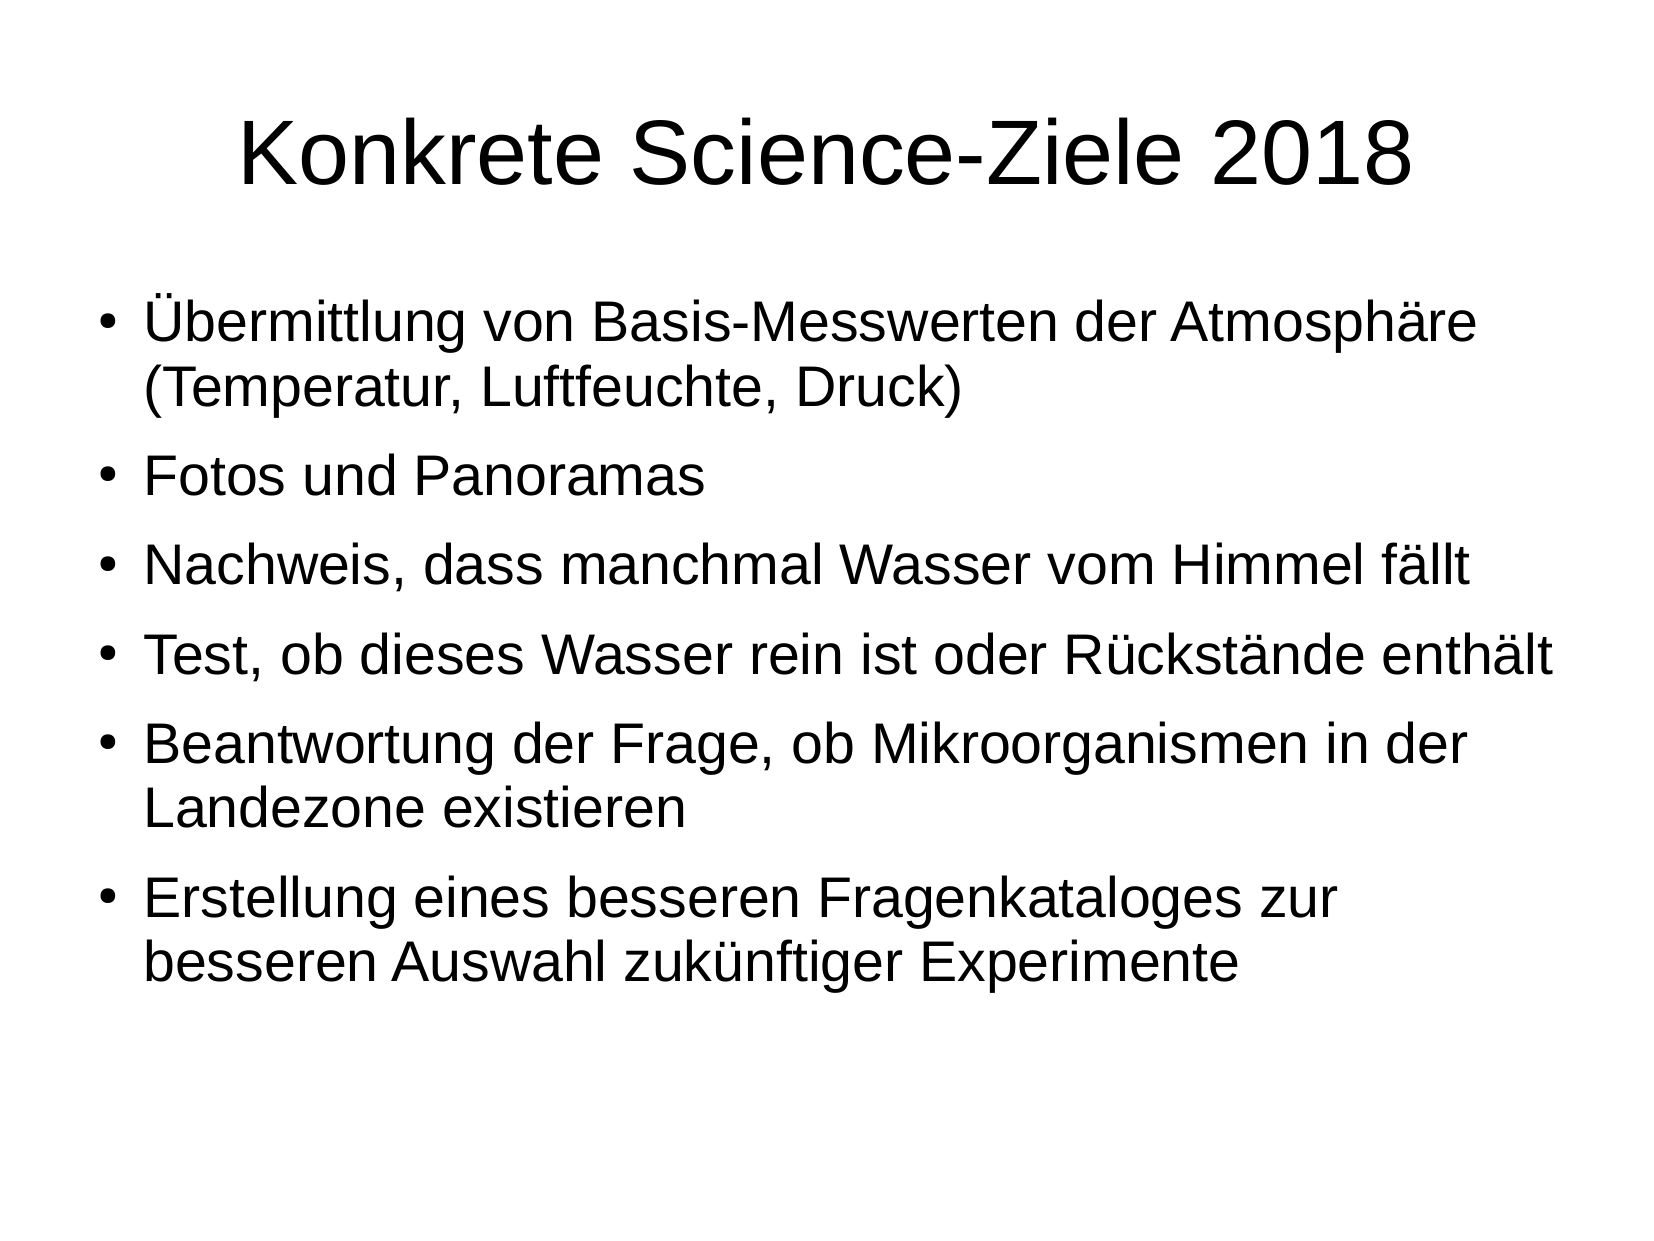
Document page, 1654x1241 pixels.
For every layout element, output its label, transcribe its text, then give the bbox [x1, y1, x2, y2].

list Übermittlung von Basis-Messwerten der Atmosphäre (Temperatur, Luftfeuchte, Druck) Fotos und Panoramas Nachweis, dass manchmal Wasser vom Himmel fällt Test, ob dieses Wasser rein ist oder Rückstände enthält Beantwortung der Frage, ob Mikroorganismen in der Landezone existieren Erstellung eines besseren Fragenkataloges zur besseren Auswahl zukünftiger Experimente [82, 290, 1571, 1010]
title Konkrete Science-Ziele 2018 [82, 49, 1571, 257]
